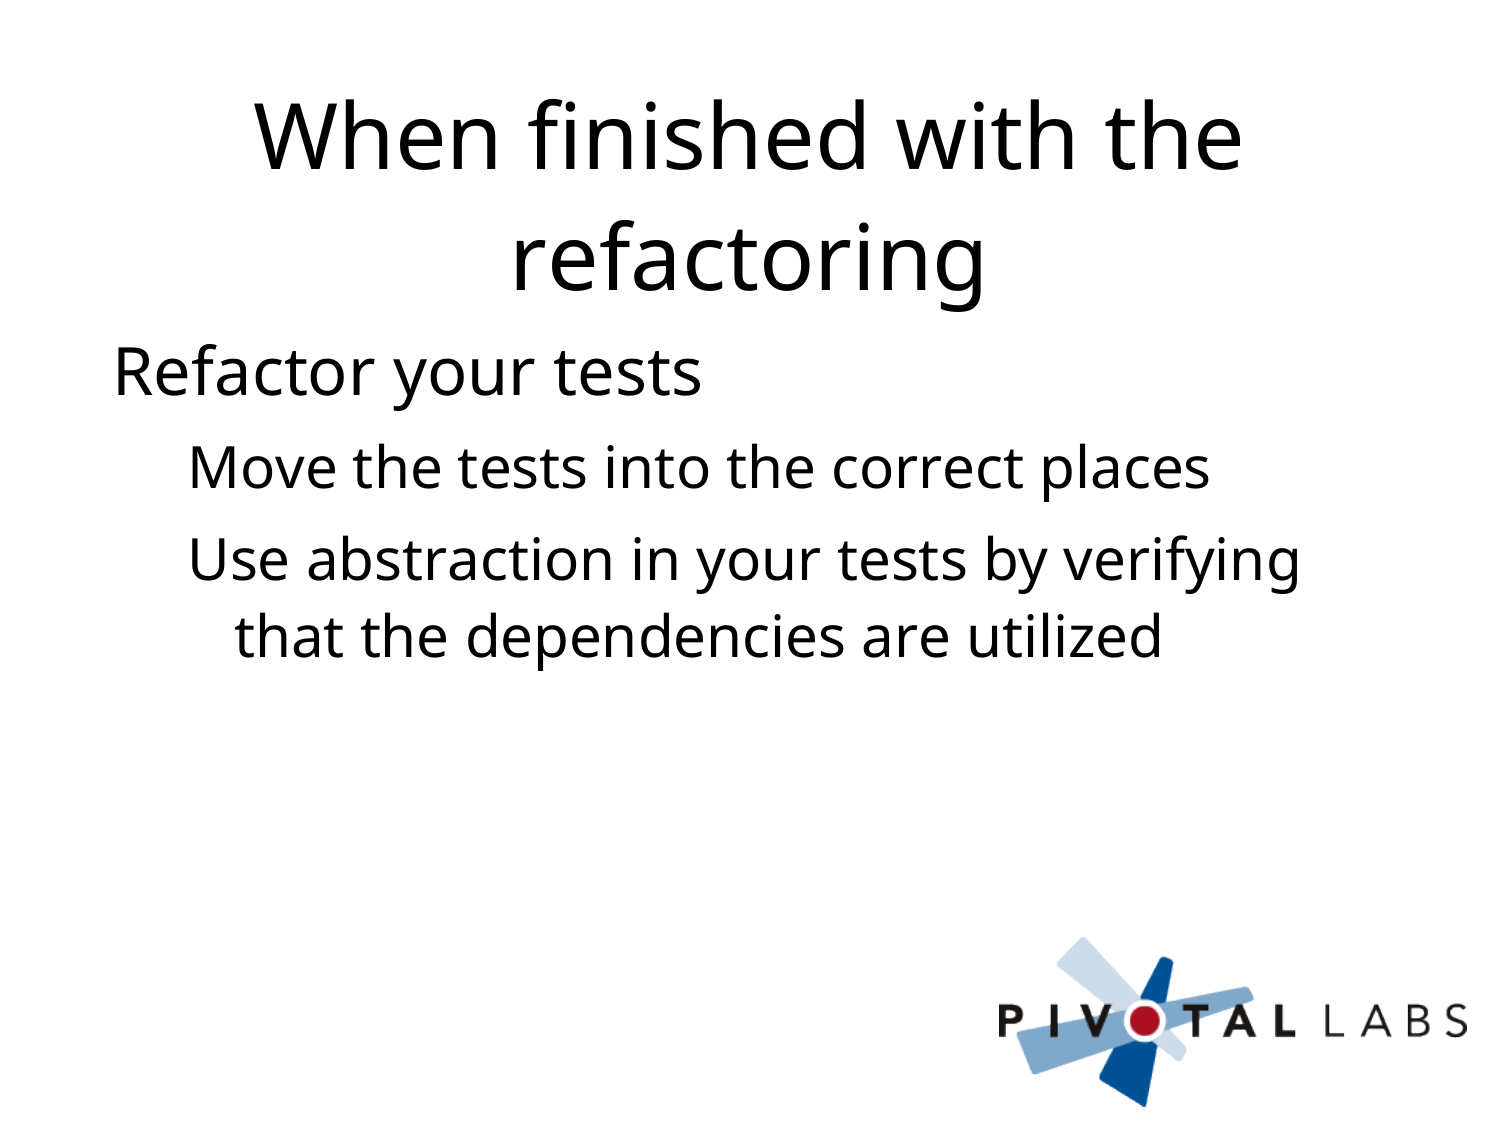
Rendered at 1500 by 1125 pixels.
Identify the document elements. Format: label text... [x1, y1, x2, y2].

picture [999, 937, 1467, 1107]
title When finished with the refactoring [112, 76, 1388, 312]
list Refactor your tests Move the tests into the correct places Use abstraction in your tests by verifying that the dependencies are utilized [112, 324, 1388, 1000]
